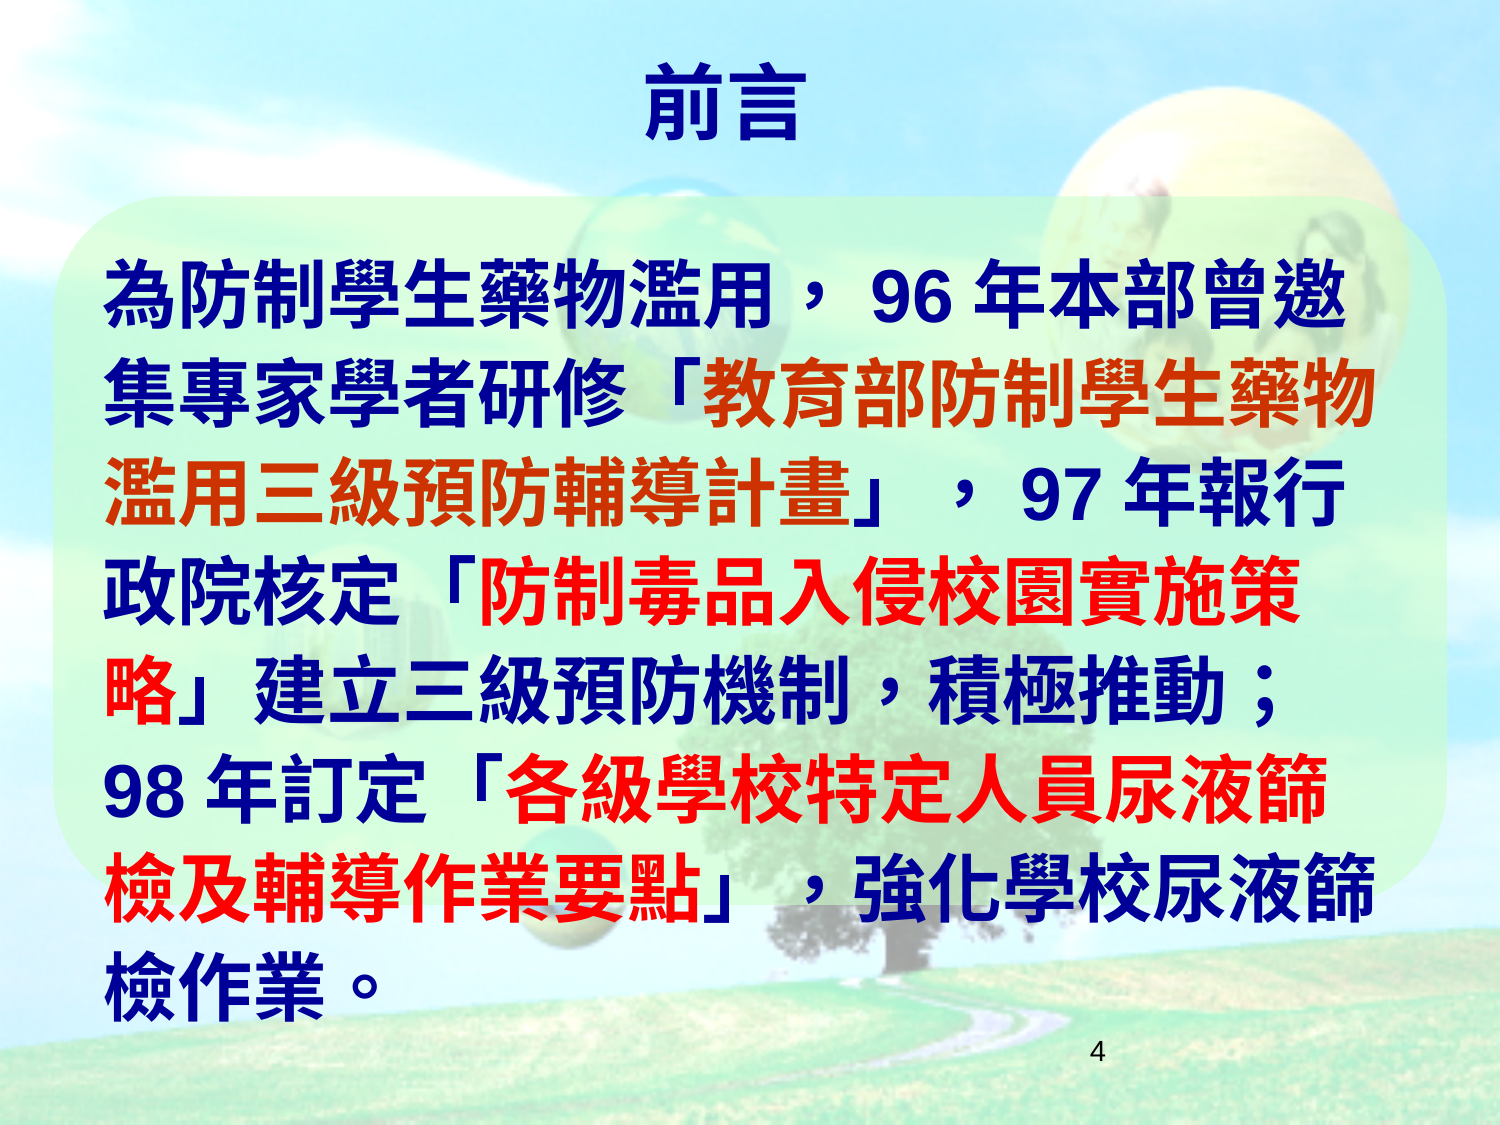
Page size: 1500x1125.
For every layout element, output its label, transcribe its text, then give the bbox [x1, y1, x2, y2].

subtitle [123, 896, 135, 916]
subtitle [1317, 906, 1326, 911]
subtitle [1262, 905, 1276, 916]
subtitle [675, 905, 688, 912]
subtitle [143, 962, 157, 968]
title 前言 [88, 42, 1364, 131]
subtitle [280, 971, 300, 977]
text_box [1074, 1024, 1426, 1103]
subtitle [123, 872, 1412, 1021]
picture [0, 0, 1500, 1125]
text_box 為防制學生藥物濫用，96年本部曾邀集專家學者研修「教育部防制學生藥物濫用三級預防輔導計畫」，97年報行政院核定「防制毒品入侵校園實施策略」建立三級預防機制，積極推動；98年訂定「各級學校特定人員尿液篩檢及輔導作業要點」，強化學校尿液篩檢作業。 [53, 196, 1447, 905]
subtitle [1359, 900, 1364, 909]
subtitle [971, 905, 991, 913]
